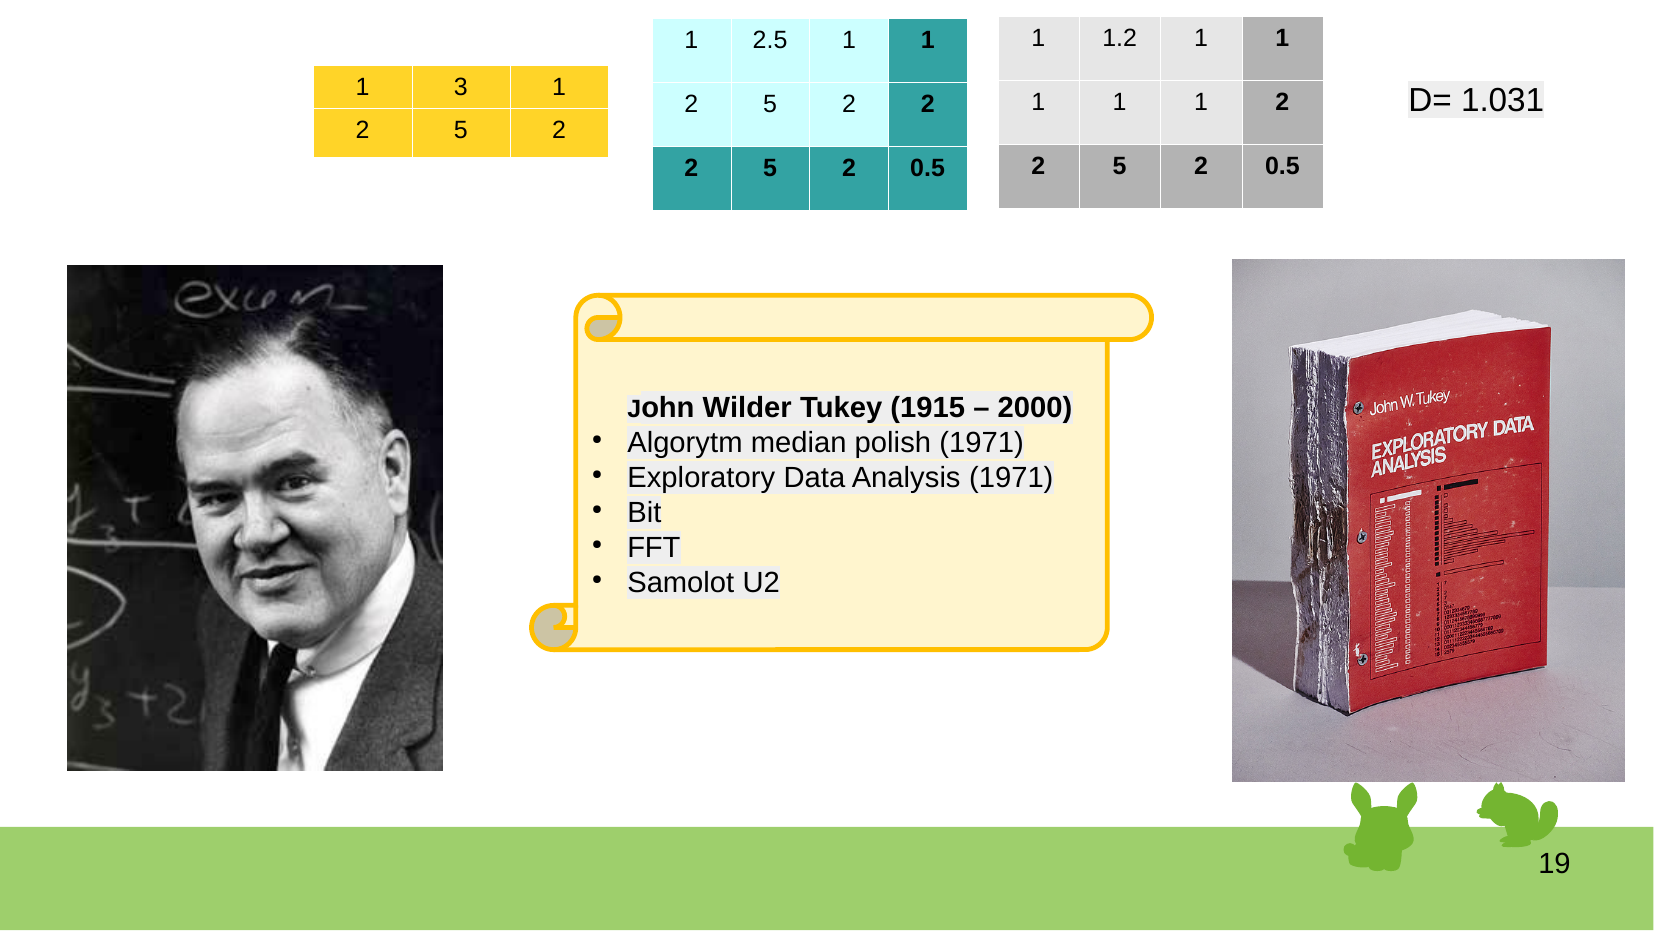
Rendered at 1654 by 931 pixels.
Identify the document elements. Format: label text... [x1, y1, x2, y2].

text_box John Wilder Tukey (1915 – 2000) Algorytm median polish (1971) Exploratory Data Analysis (1971) Bit FFT Samolot U2 [558, 295, 1152, 650]
table_cell 1 [1161, 81, 1242, 144]
table_cell 2 [511, 109, 608, 157]
table_cell 0.5 [889, 147, 967, 210]
picture [67, 265, 443, 771]
table_cell 2 [653, 83, 731, 146]
table_header 1 [999, 17, 1079, 80]
text_box D= 1.031 [1387, 81, 1565, 119]
table_cell 2 [810, 83, 888, 146]
table_header 1 [889, 19, 967, 82]
table_header 1 [511, 66, 608, 108]
table_cell 2 [889, 83, 967, 146]
picture [1232, 259, 1625, 782]
table_header 1 [1161, 17, 1242, 80]
table_cell 2 [999, 145, 1079, 208]
table_cell 2 [314, 109, 412, 157]
table_cell 5 [732, 147, 809, 210]
table_header 1 [314, 66, 412, 108]
table_header 1.2 [1080, 17, 1160, 80]
table_cell 2 [653, 147, 731, 210]
table_header 1 [653, 19, 731, 82]
table_cell 2 [1243, 81, 1323, 144]
table_header 1 [1243, 17, 1323, 80]
table_cell 5 [413, 109, 510, 157]
table_cell 1 [1080, 81, 1160, 144]
table_cell 0.5 [1243, 145, 1323, 208]
table_header 3 [413, 66, 510, 108]
table_header 2.5 [732, 19, 809, 82]
table_cell 1 [999, 81, 1079, 144]
table_cell 2 [1161, 145, 1242, 208]
table_cell 2 [810, 147, 888, 210]
table_header 1 [810, 19, 888, 82]
table_cell 5 [732, 83, 809, 146]
table_cell 5 [1080, 145, 1160, 208]
